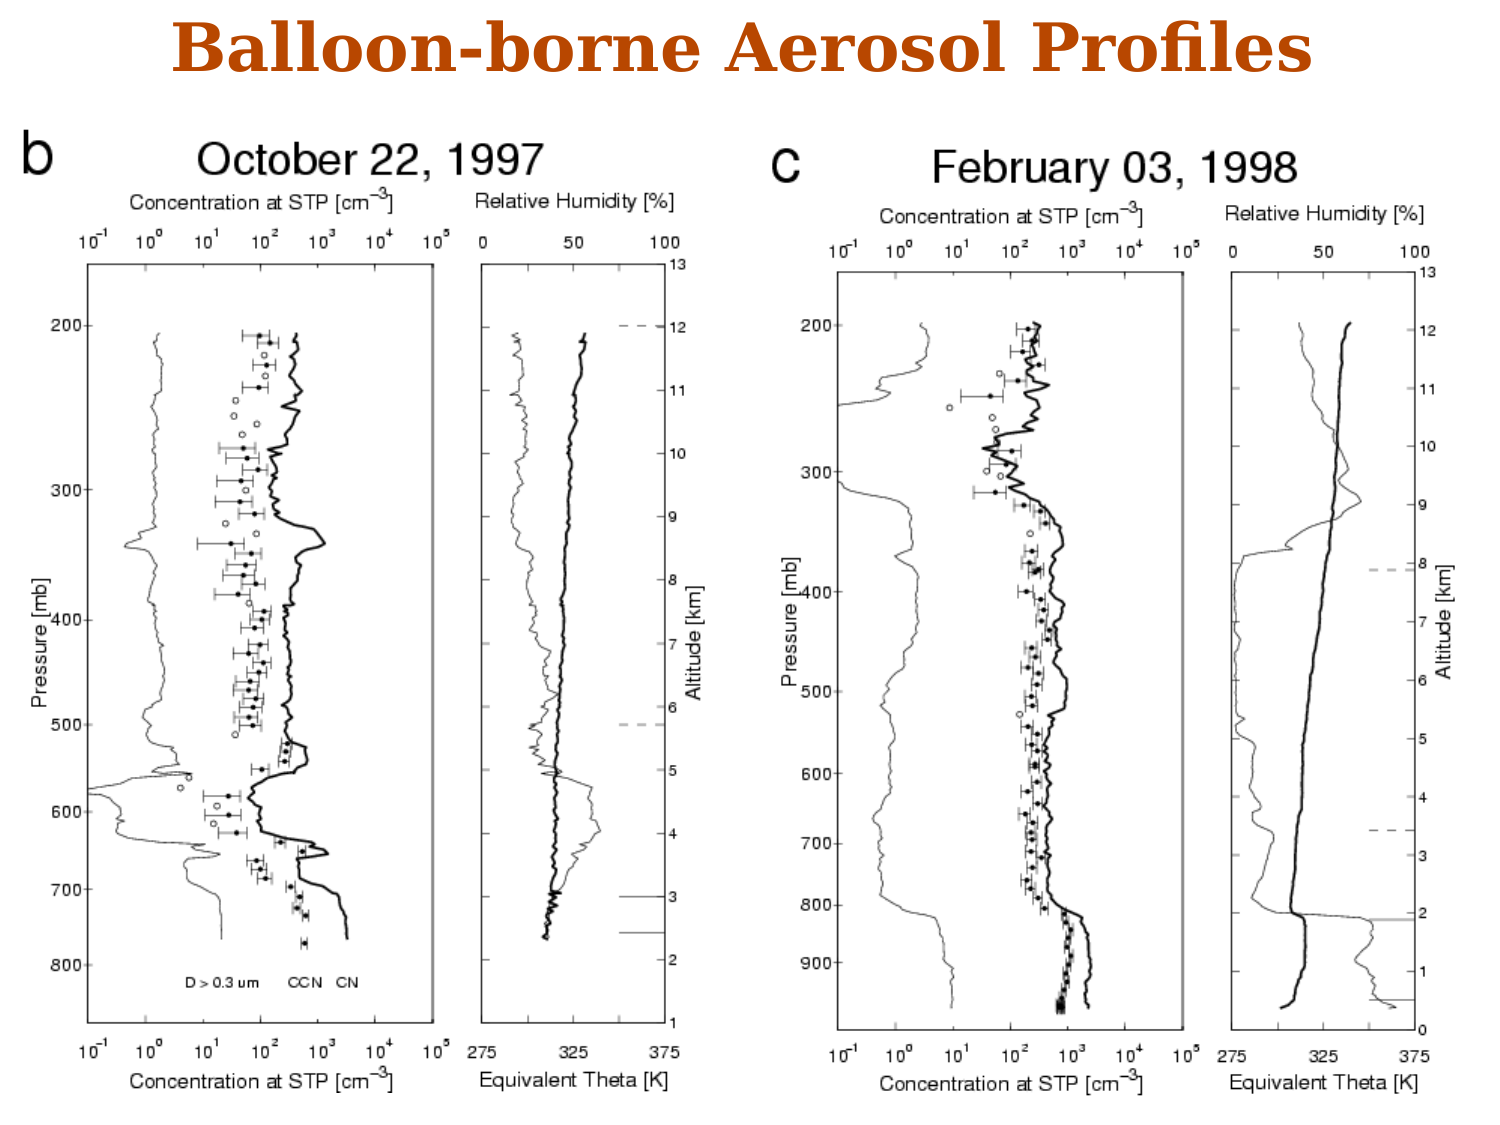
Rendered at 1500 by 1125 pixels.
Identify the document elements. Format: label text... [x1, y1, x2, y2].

picture [18, 112, 711, 1093]
text_box Balloon-borne Aerosol Profiles [0, 11, 1485, 87]
picture [768, 120, 1461, 1097]
